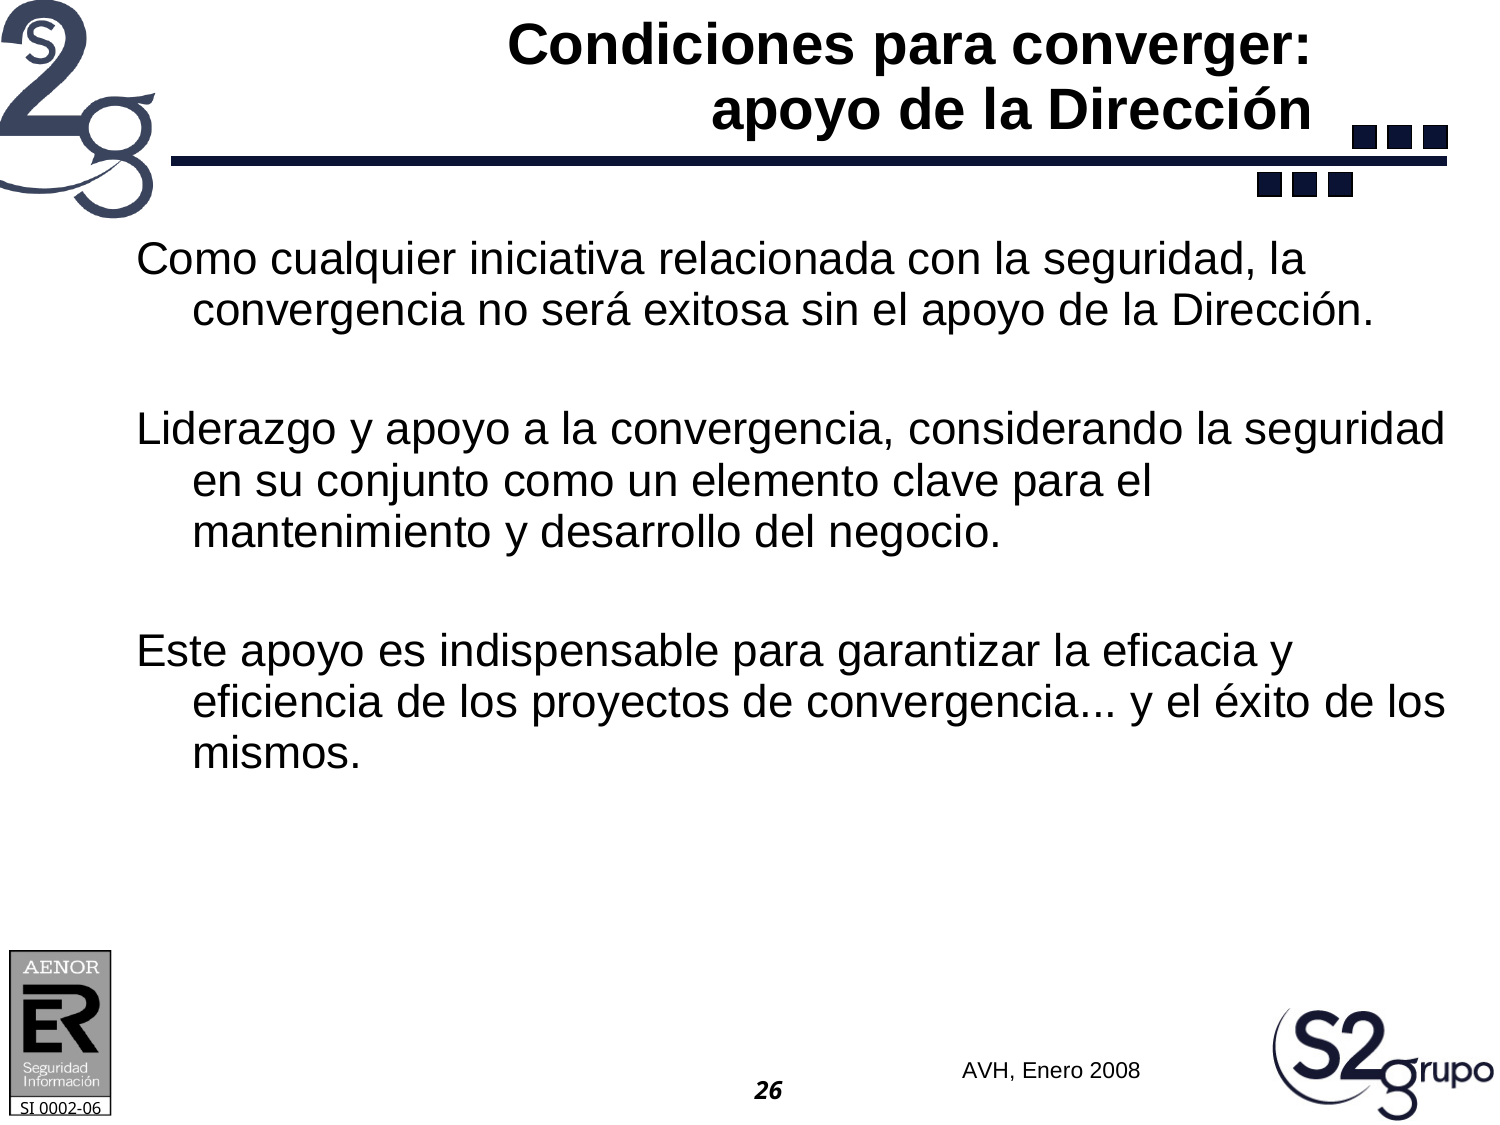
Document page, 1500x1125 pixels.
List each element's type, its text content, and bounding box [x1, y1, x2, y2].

title Condiciones para converger: apoyo de la Dirección [183, 3, 1329, 149]
picture [1272, 1008, 1494, 1121]
list Como cualquier iniciativa relacionada con la seguridad, la convergencia no será exitosa sin el apoyo de la Dirección. Liderazgo y apoyo a la convergencia, considerando la seguridad en su conjunto como un elemento clave para el mantenimiento y desarrollo del negocio. Este apoyo es indispensable para garantizar la eficacia y eficiencia de los proyectos de convergencia... y el éxito de los mismos. [120, 177, 1477, 929]
picture [0, 0, 158, 220]
text_box AVH, Enero 2008 [947, 1049, 1156, 1091]
picture [9, 950, 112, 1116]
